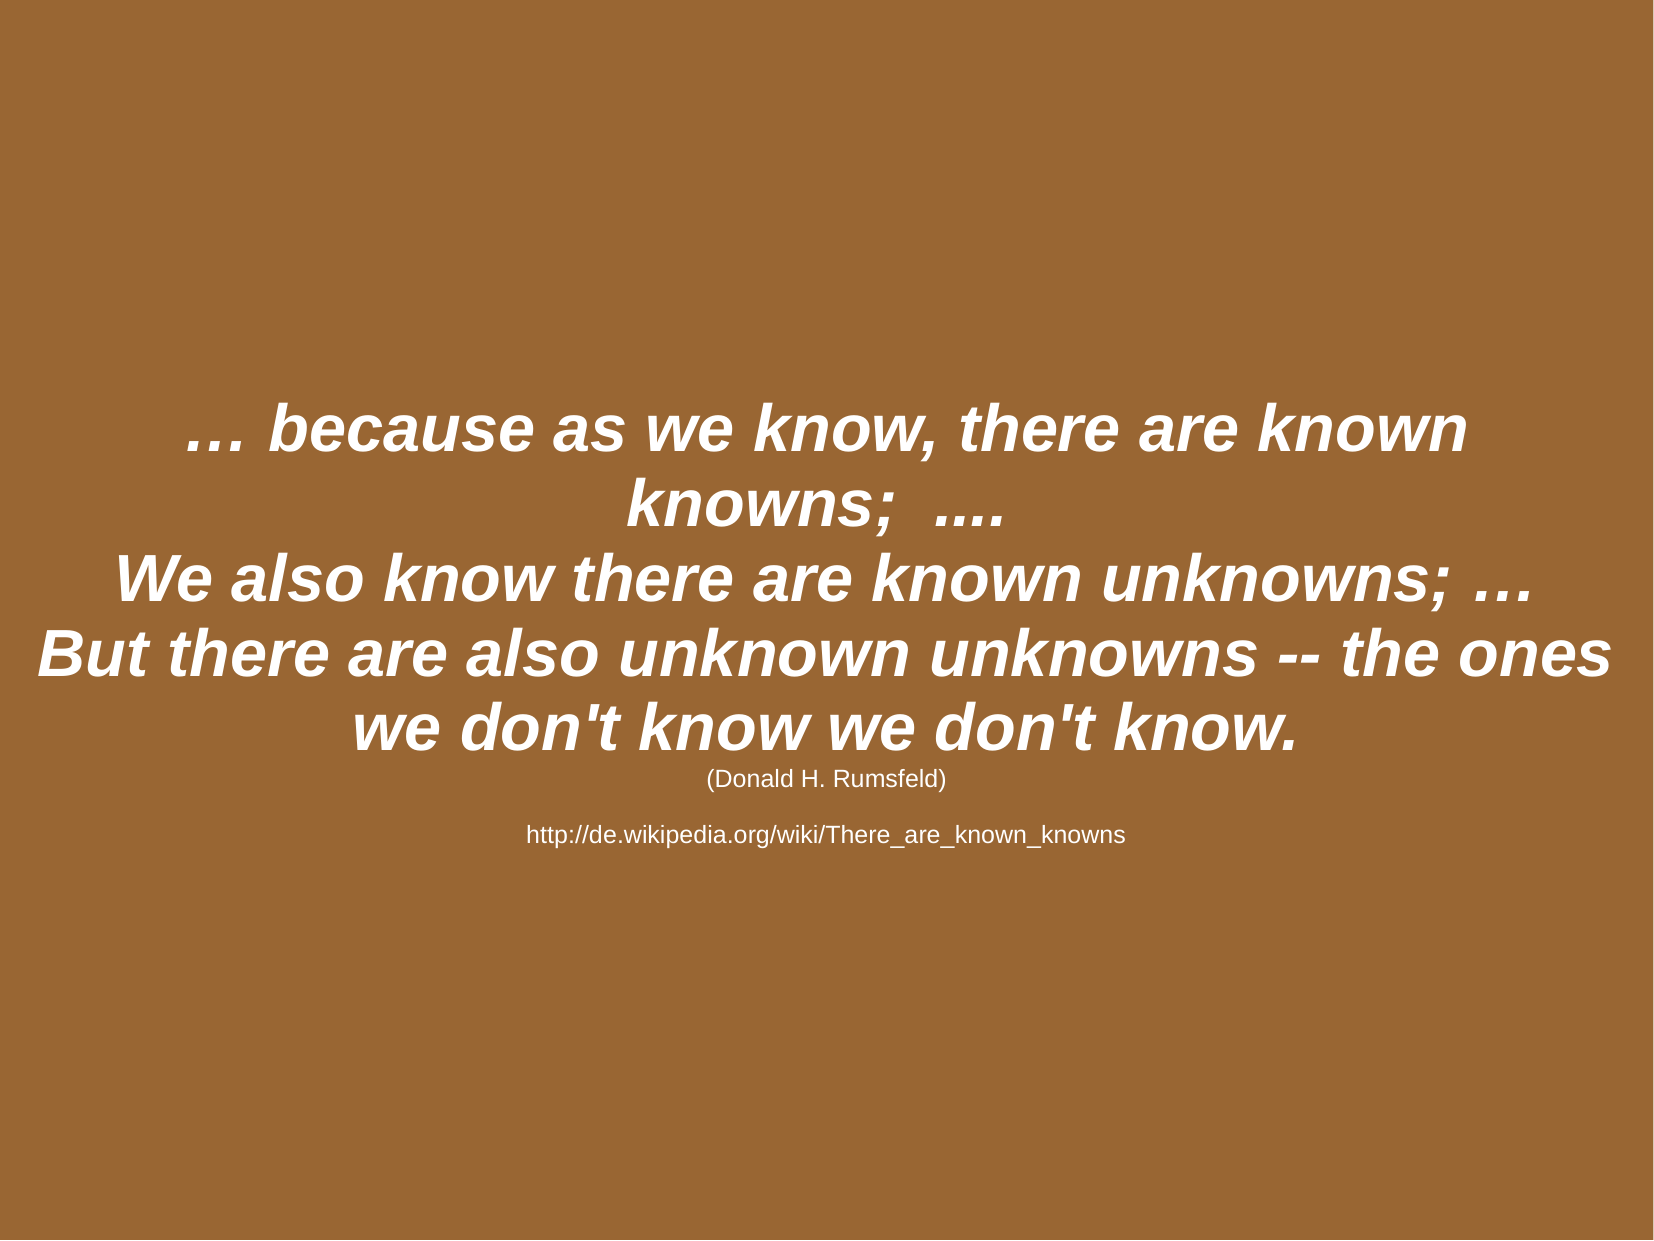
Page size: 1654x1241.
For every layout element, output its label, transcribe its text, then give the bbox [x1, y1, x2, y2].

subtitle … because as we know, there are known knowns; .... We also know there are known unknowns; … But there are also unknown unknowns -- the ones we don't know we don't know. (Donald H. Rumsfeld) http://de.wikipedia.org/wiki/There_are_known_knowns [4, 140, 1649, 1101]
